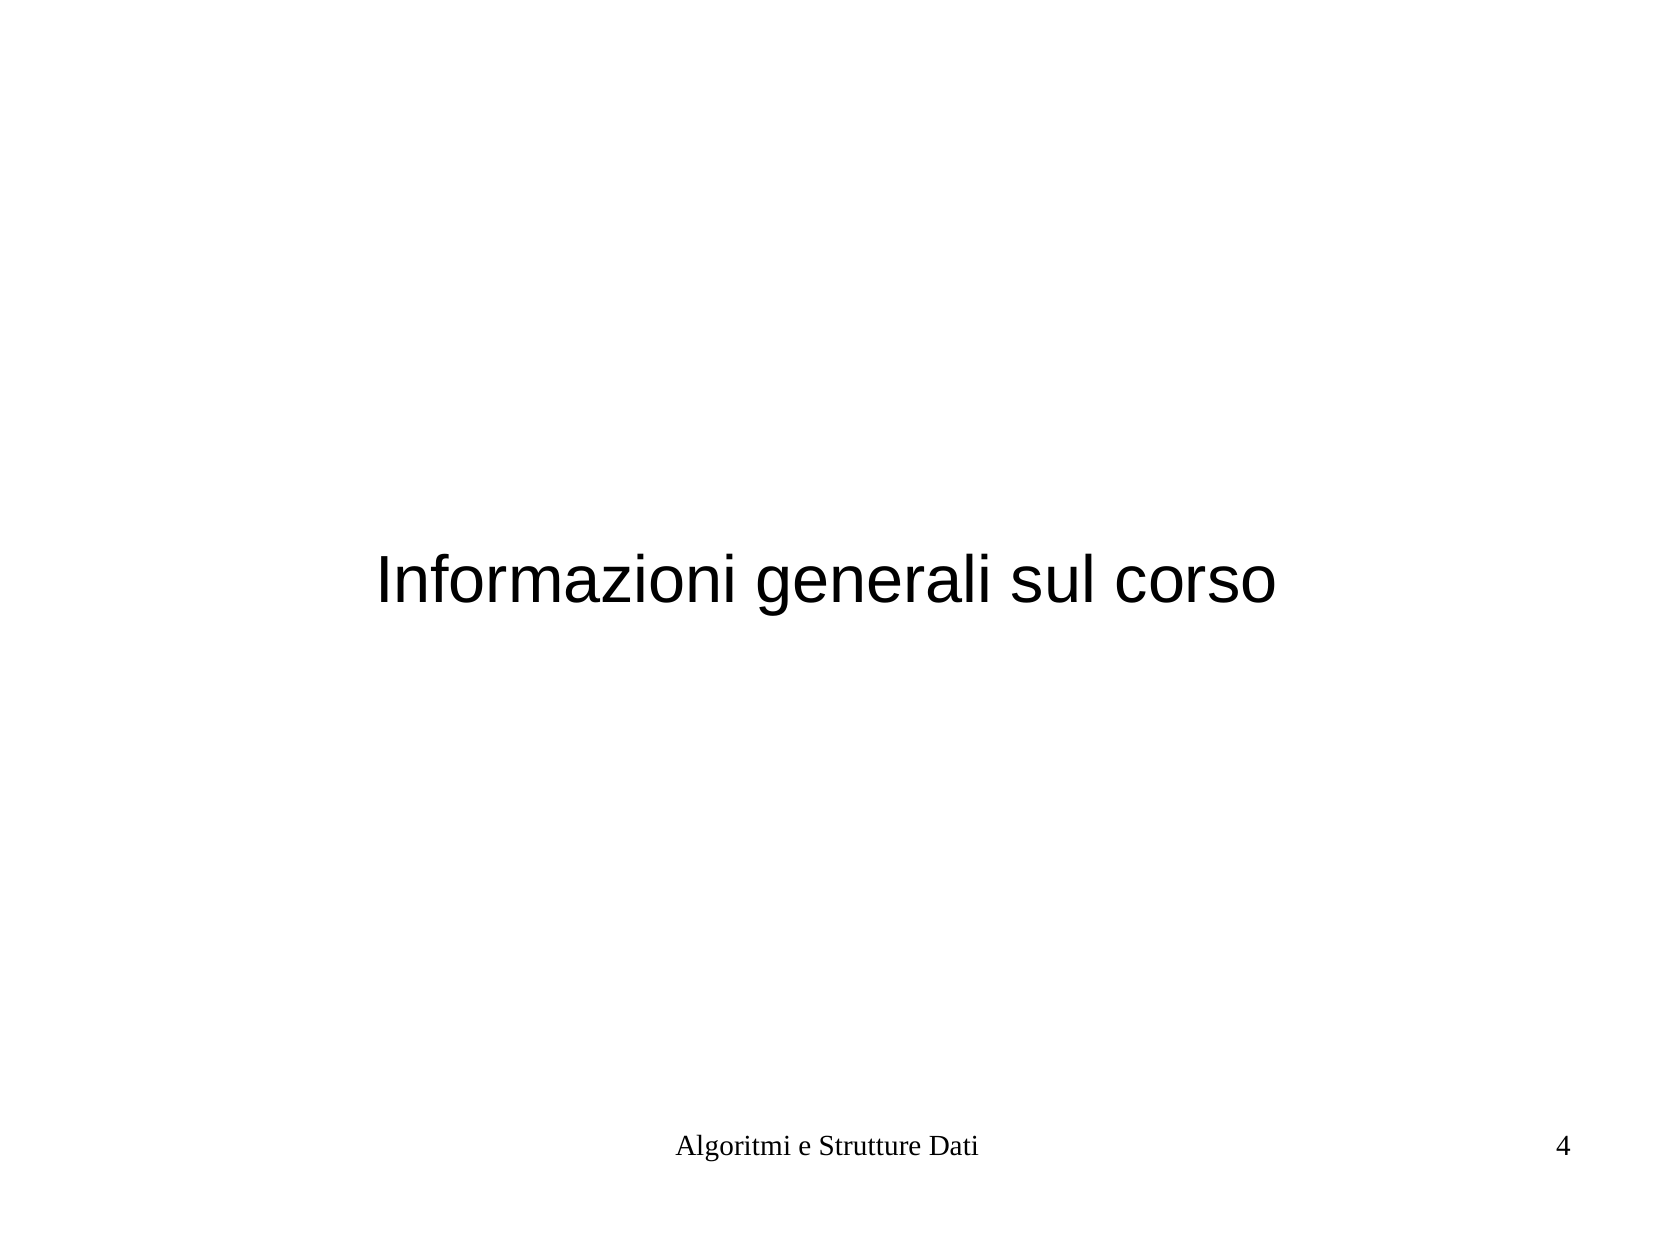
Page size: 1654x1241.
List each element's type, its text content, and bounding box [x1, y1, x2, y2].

subtitle Informazioni generali sul corso [82, 49, 1571, 1109]
